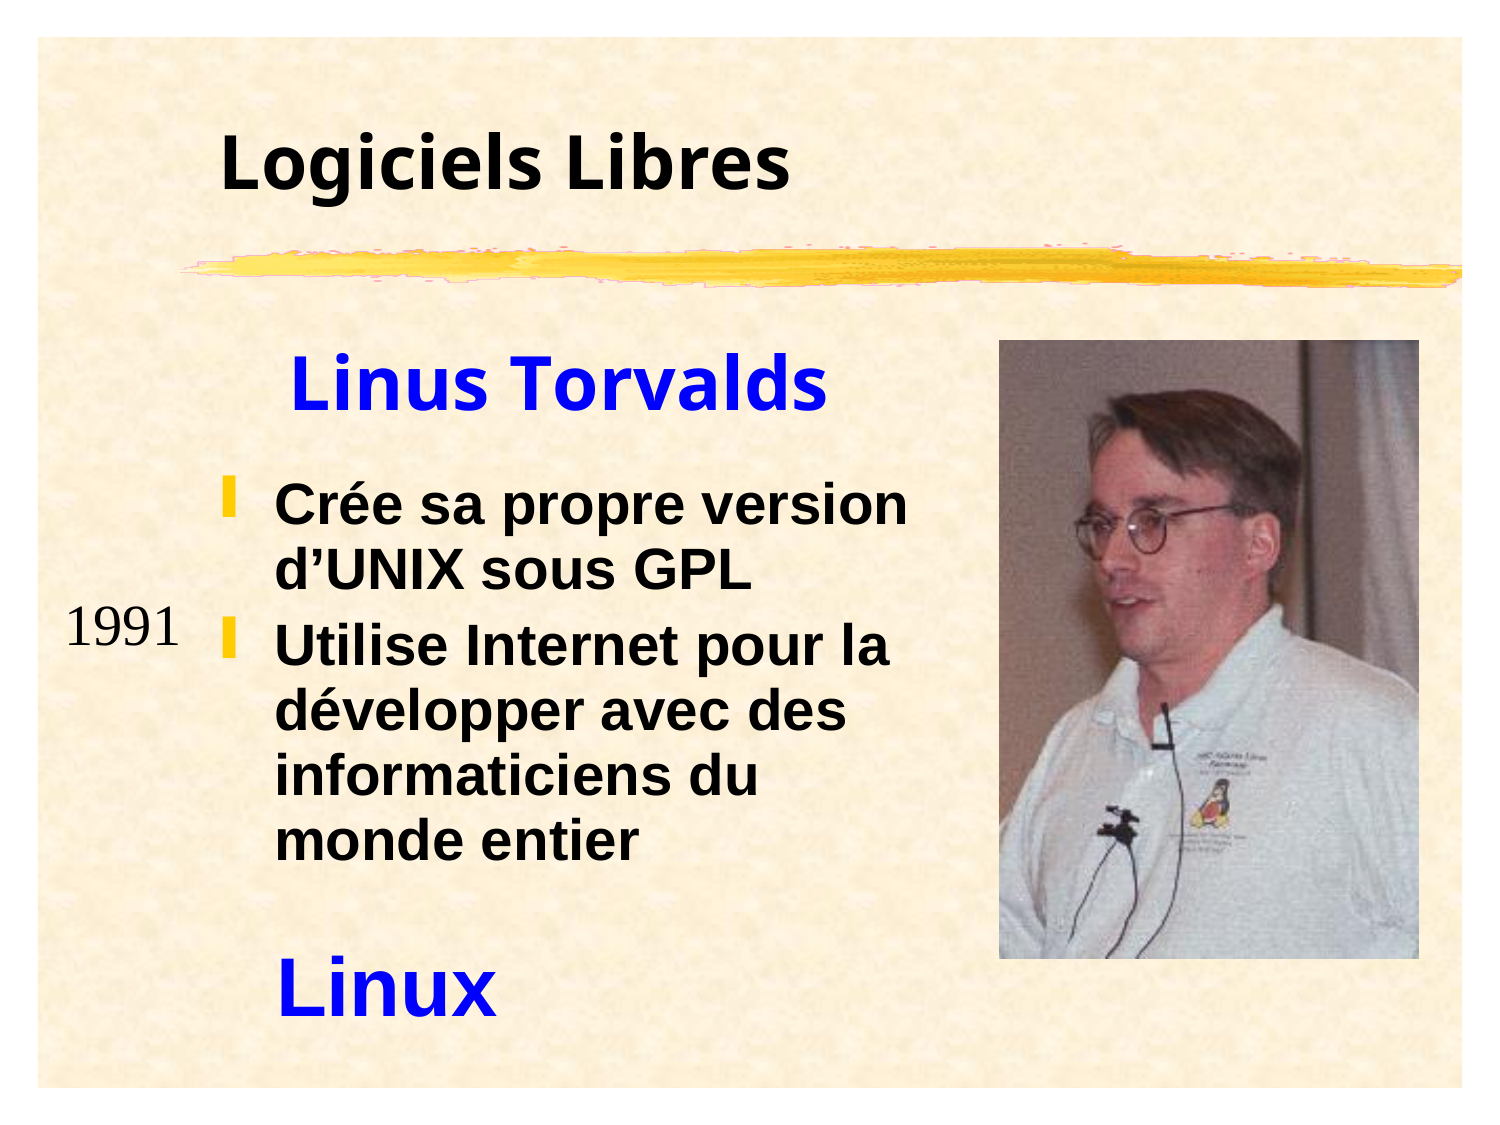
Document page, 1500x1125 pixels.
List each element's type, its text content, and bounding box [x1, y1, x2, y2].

list Crée sa propre version d’UNIX sous GPL Utilise Internet pour la développer avec des informaticiens du monde entier [188, 463, 939, 973]
text_box Linux [249, 933, 582, 1064]
title Logiciels Libres [203, 72, 1312, 248]
text_box 1991 [37, 585, 205, 682]
text_box Linus Torvalds [262, 322, 977, 452]
picture [37, 37, 1463, 1088]
